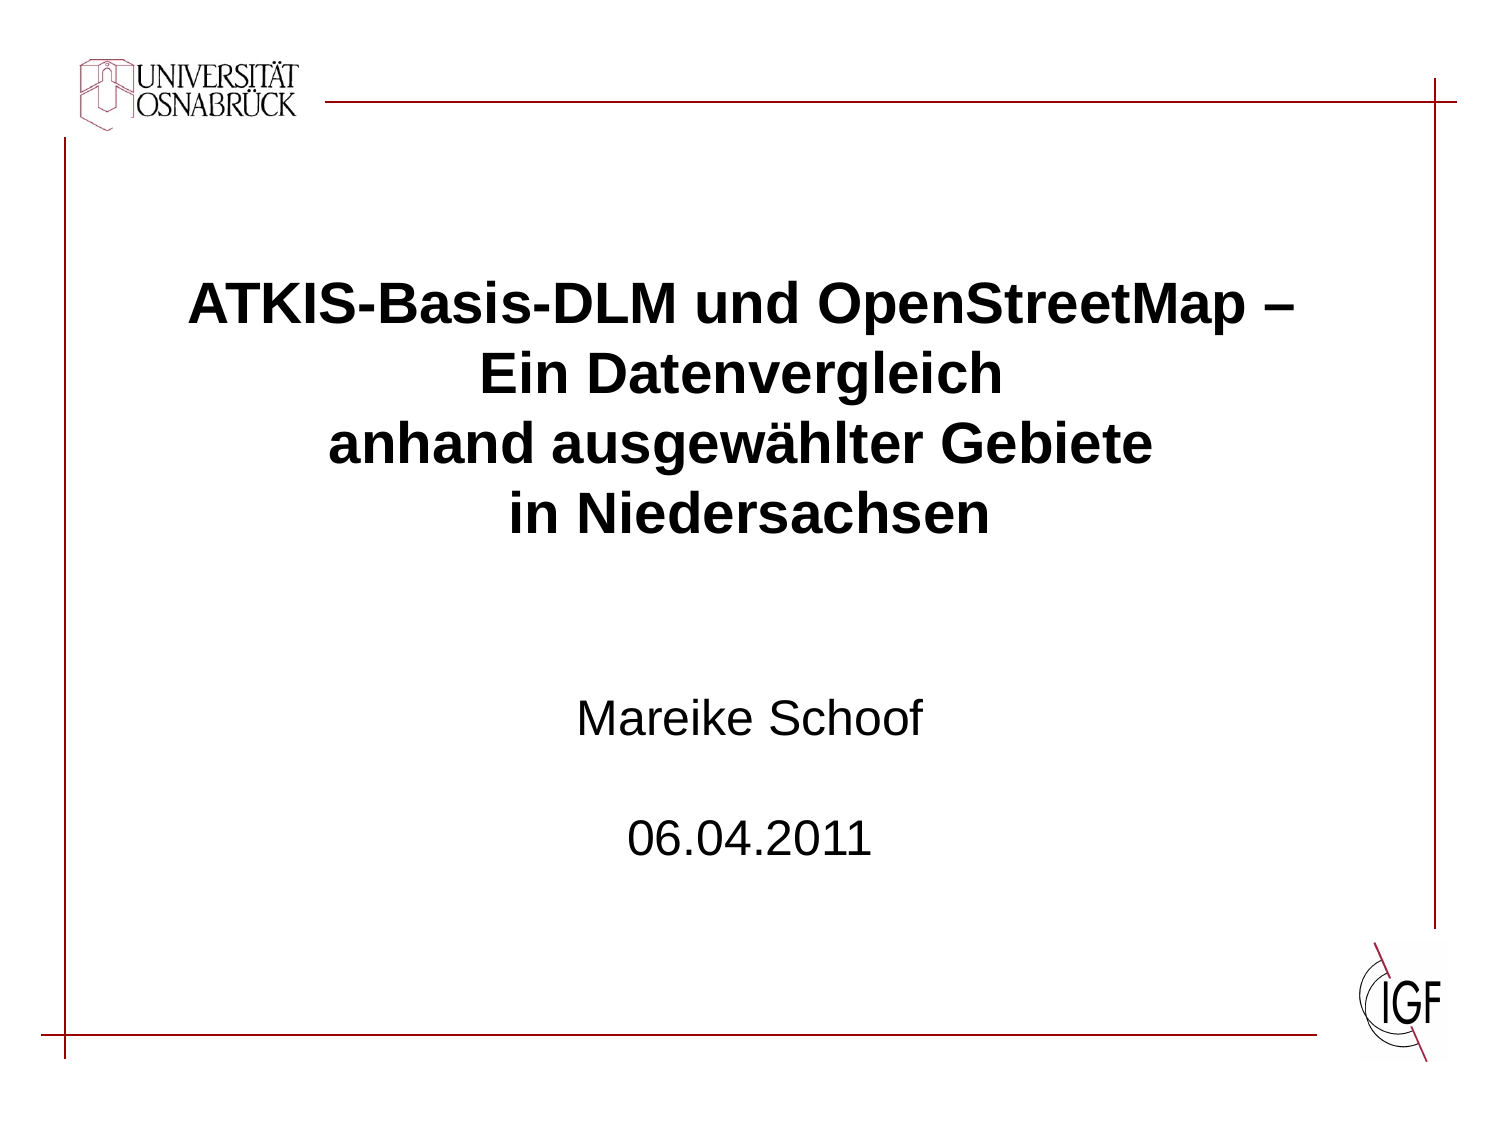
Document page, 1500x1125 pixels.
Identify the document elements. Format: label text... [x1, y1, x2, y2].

title ATKIS-Basis-DLM und OpenStreetMap – Ein Datenvergleich anhand ausgewählter Gebiete in Niedersachsen Mareike Schoof 06.04.2011 [112, 118, 1388, 874]
picture [79, 59, 299, 131]
picture [1359, 942, 1448, 1062]
